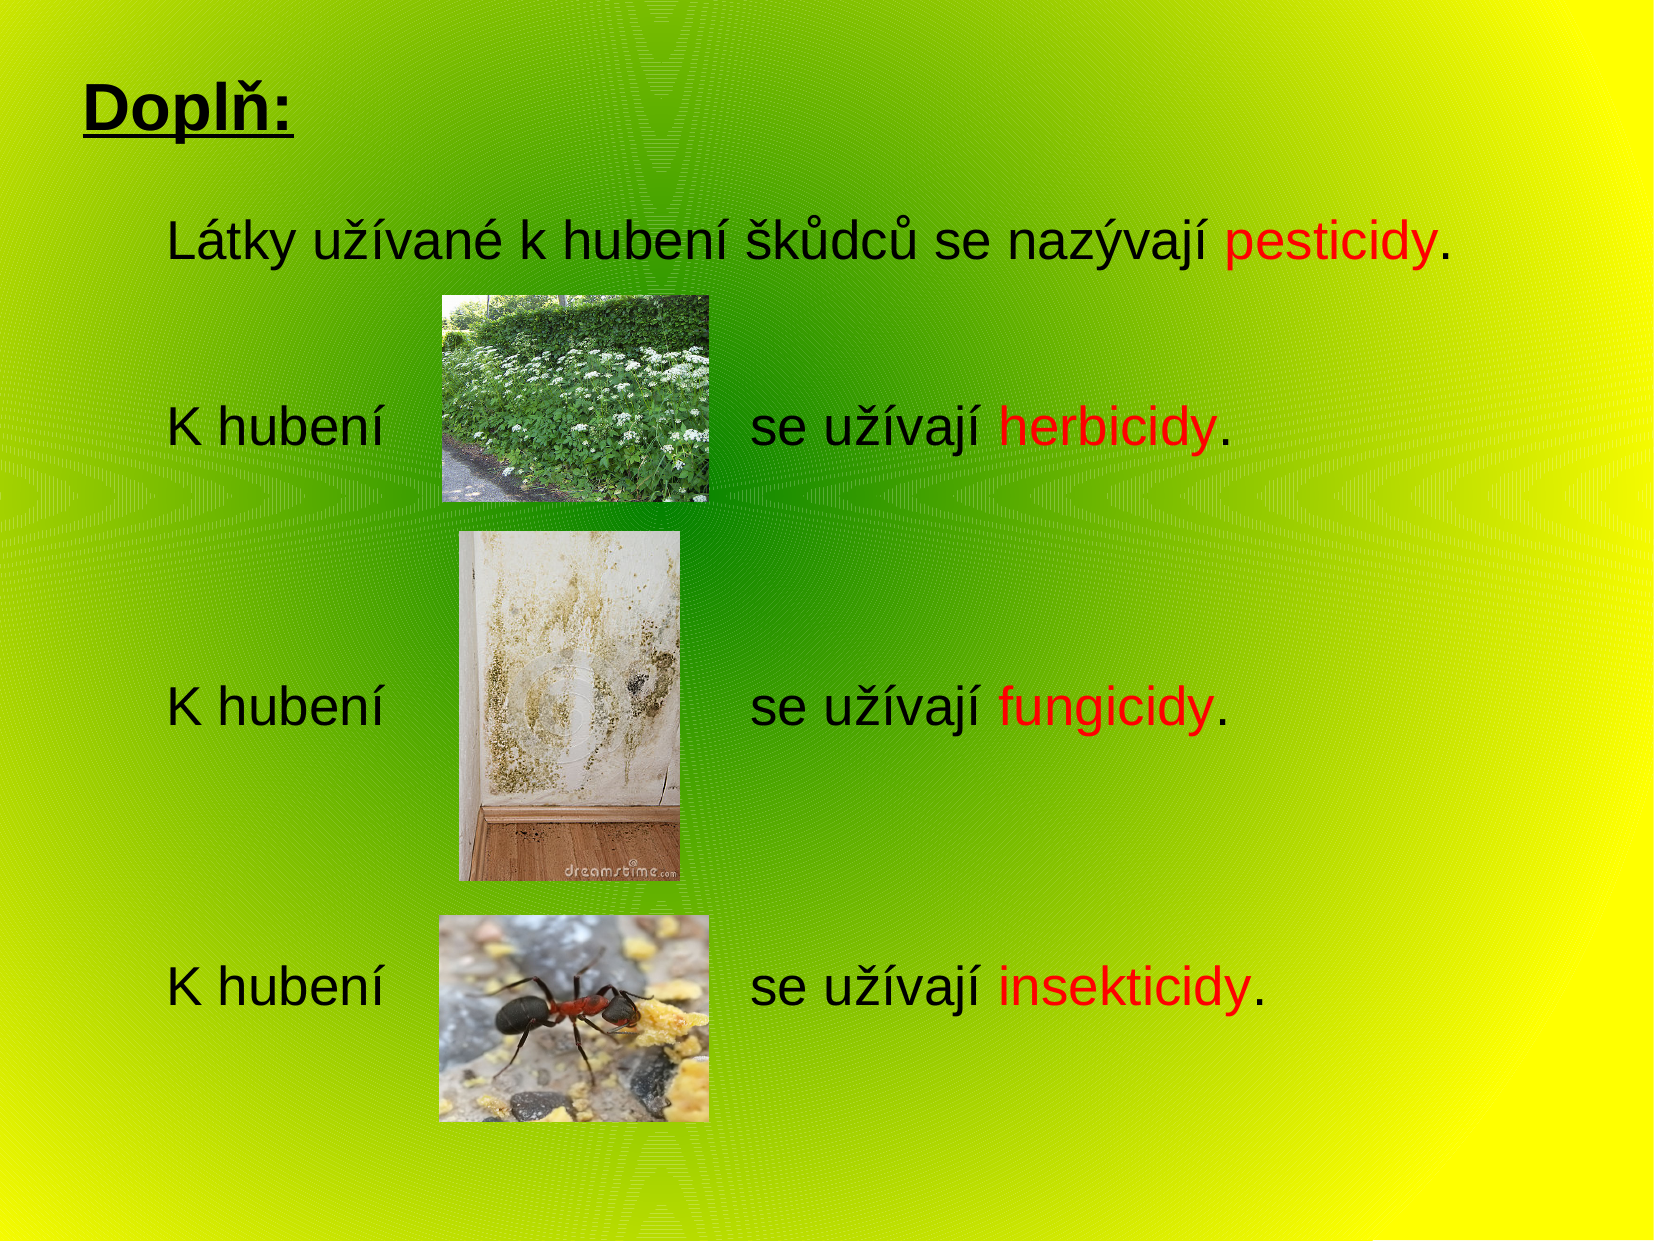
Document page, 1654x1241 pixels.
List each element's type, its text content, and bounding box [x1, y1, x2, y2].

title Doplň: [82, 0, 1571, 204]
list Látky užívané k hubení škůdců se nazývají pesticidy. K hubení se užívají herbicidy. K hubení se užívají fungicidy. K hubení se užívají insekticidy. [82, 204, 1571, 1024]
picture [459, 531, 680, 881]
picture [439, 915, 709, 1123]
picture [442, 295, 709, 502]
